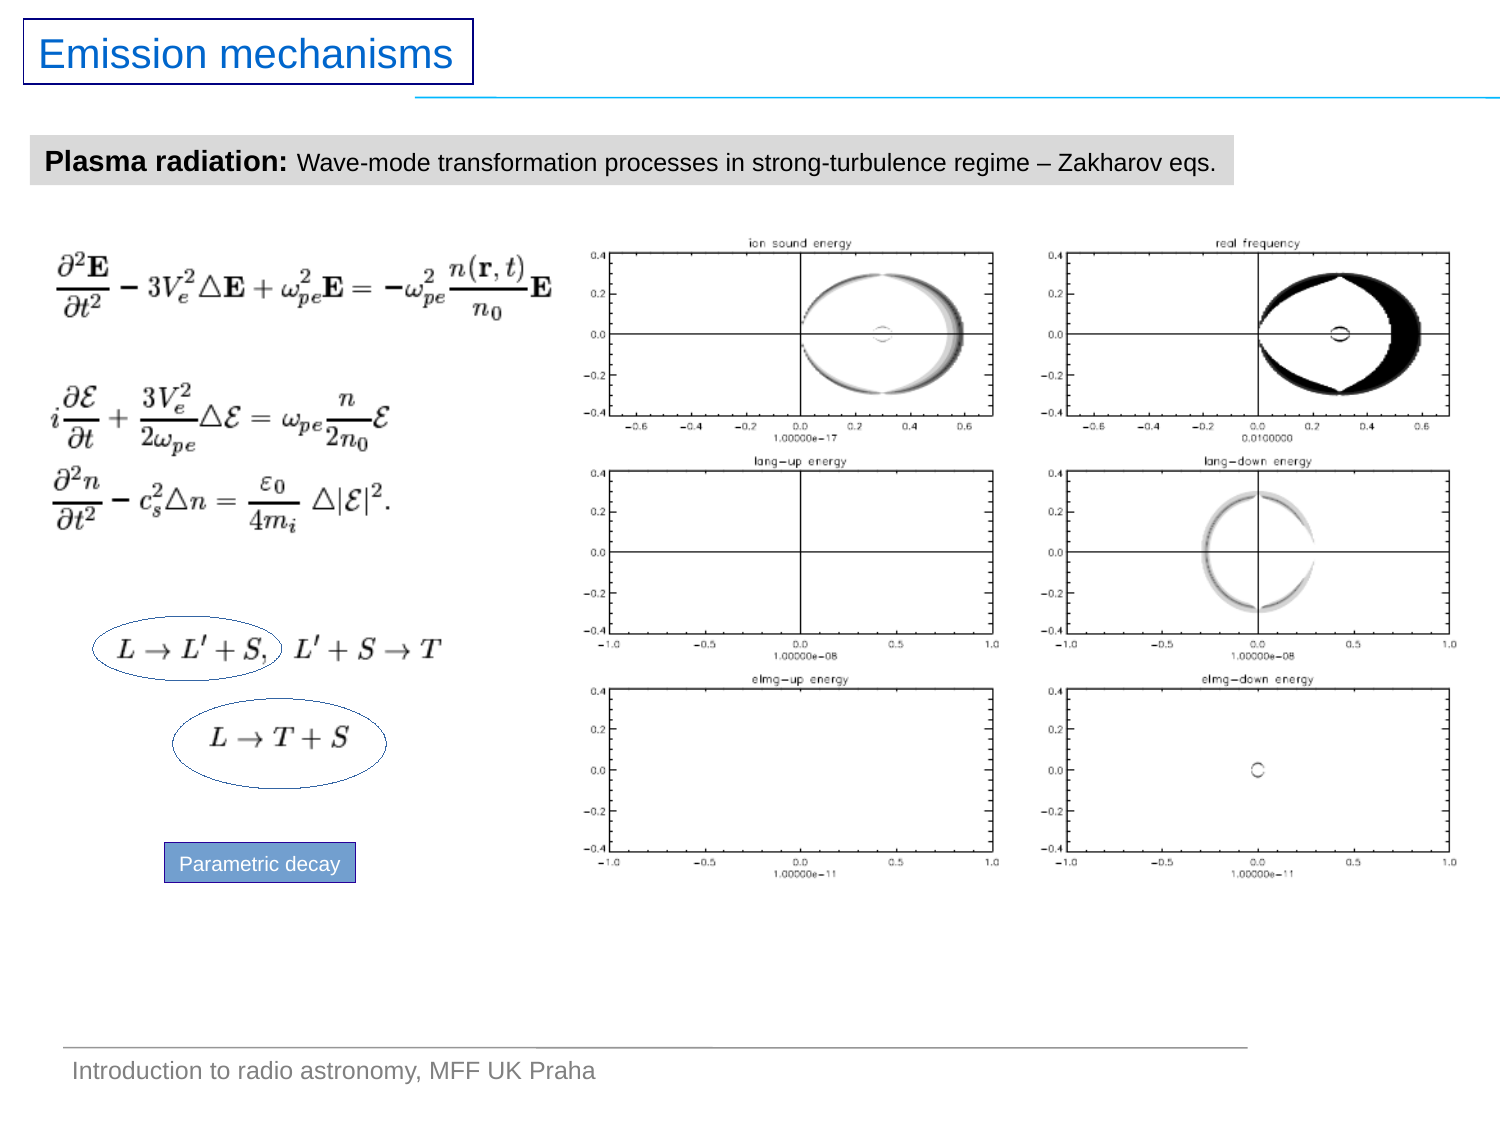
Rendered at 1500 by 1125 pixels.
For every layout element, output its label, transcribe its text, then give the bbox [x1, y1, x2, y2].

picture [23, 364, 402, 541]
text_box Emission mechanisms [23, 18, 473, 85]
picture [568, 227, 1477, 895]
picture [41, 247, 564, 327]
text_box Parametric decay [164, 842, 356, 883]
picture [64, 608, 476, 763]
text_box Plasma radiation: Wave-mode transformation processes in strong-turbulence regime – Zakharov eqs. [29, 135, 1234, 186]
